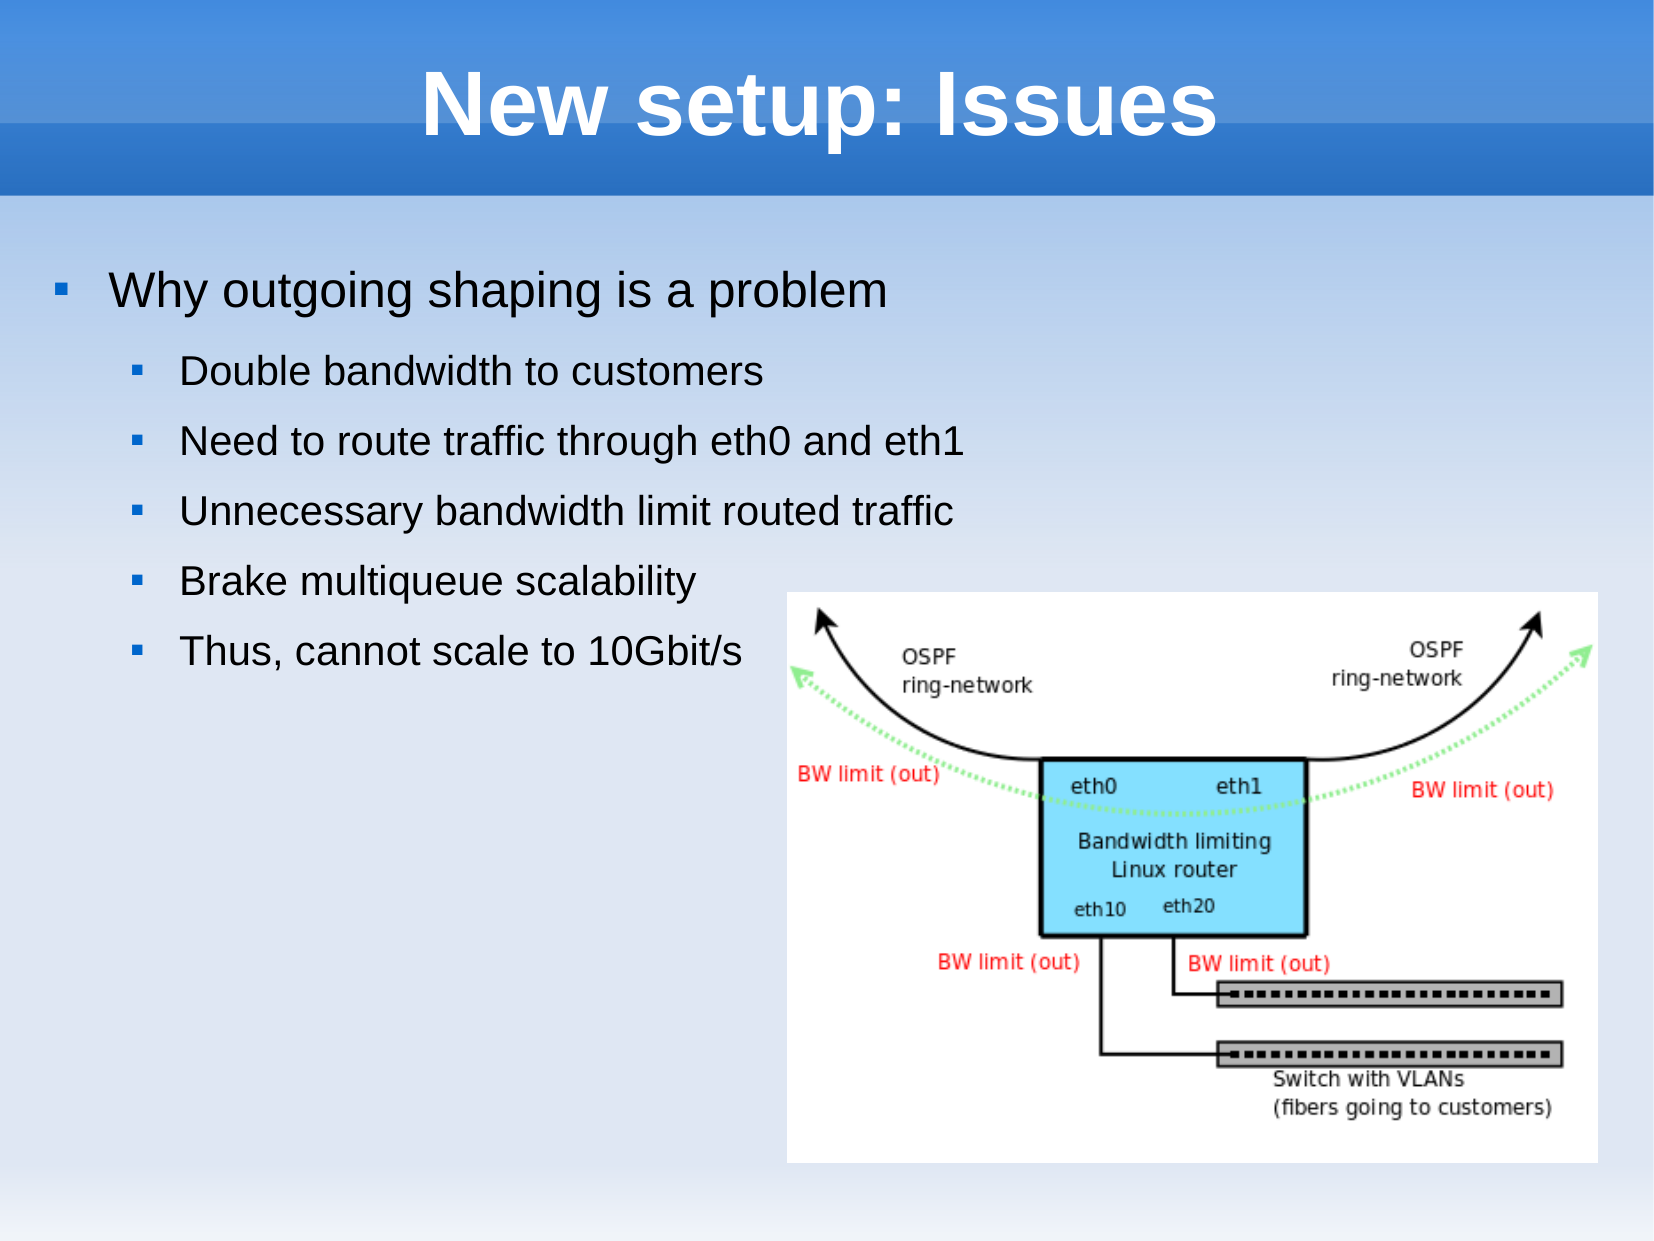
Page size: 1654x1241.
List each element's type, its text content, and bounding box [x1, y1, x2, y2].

picture [0, 0, 1654, 1241]
list Why outgoing shaping is a problem Double bandwidth to customers Need to route traffic through eth0 and eth1 Unnecessary bandwidth limit routed traffic Brake multiqueue scalability Thus, cannot scale to 10Gbit/s [37, 262, 1526, 1067]
title New setup: Issues [76, 7, 1565, 200]
